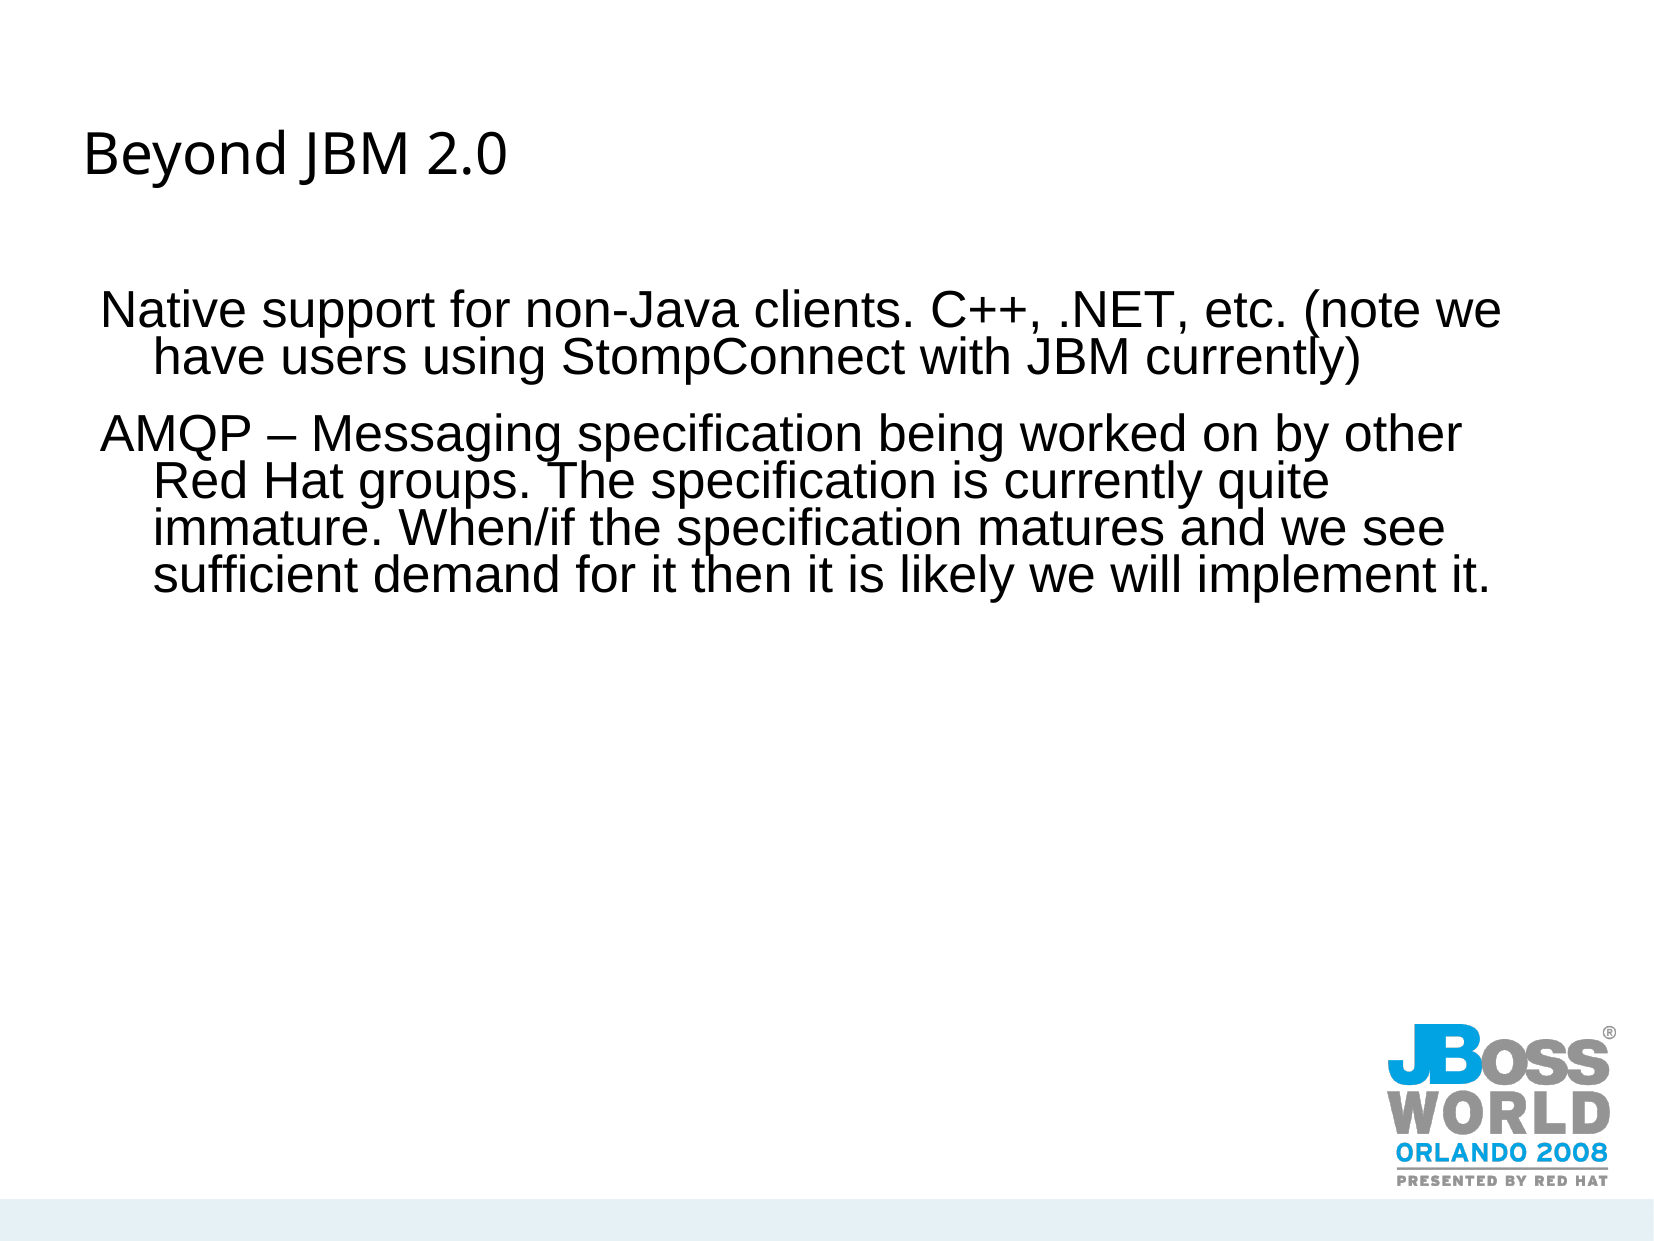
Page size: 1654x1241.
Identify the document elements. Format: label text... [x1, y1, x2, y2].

list Native support for non-Java clients. C++, .NET, etc. (note we have users using StompConnect with JBM currently) AMQP – Messaging specification being worked on by other Red Hat groups. The specification is currently quite immature. When/if the specification matures and we see sufficient demand for it then it is likely we will implement it. [82, 290, 1571, 1094]
title Beyond JBM 2.0 [82, 56, 1571, 249]
picture [1387, 1024, 1616, 1186]
picture [0, 1199, 1654, 1241]
